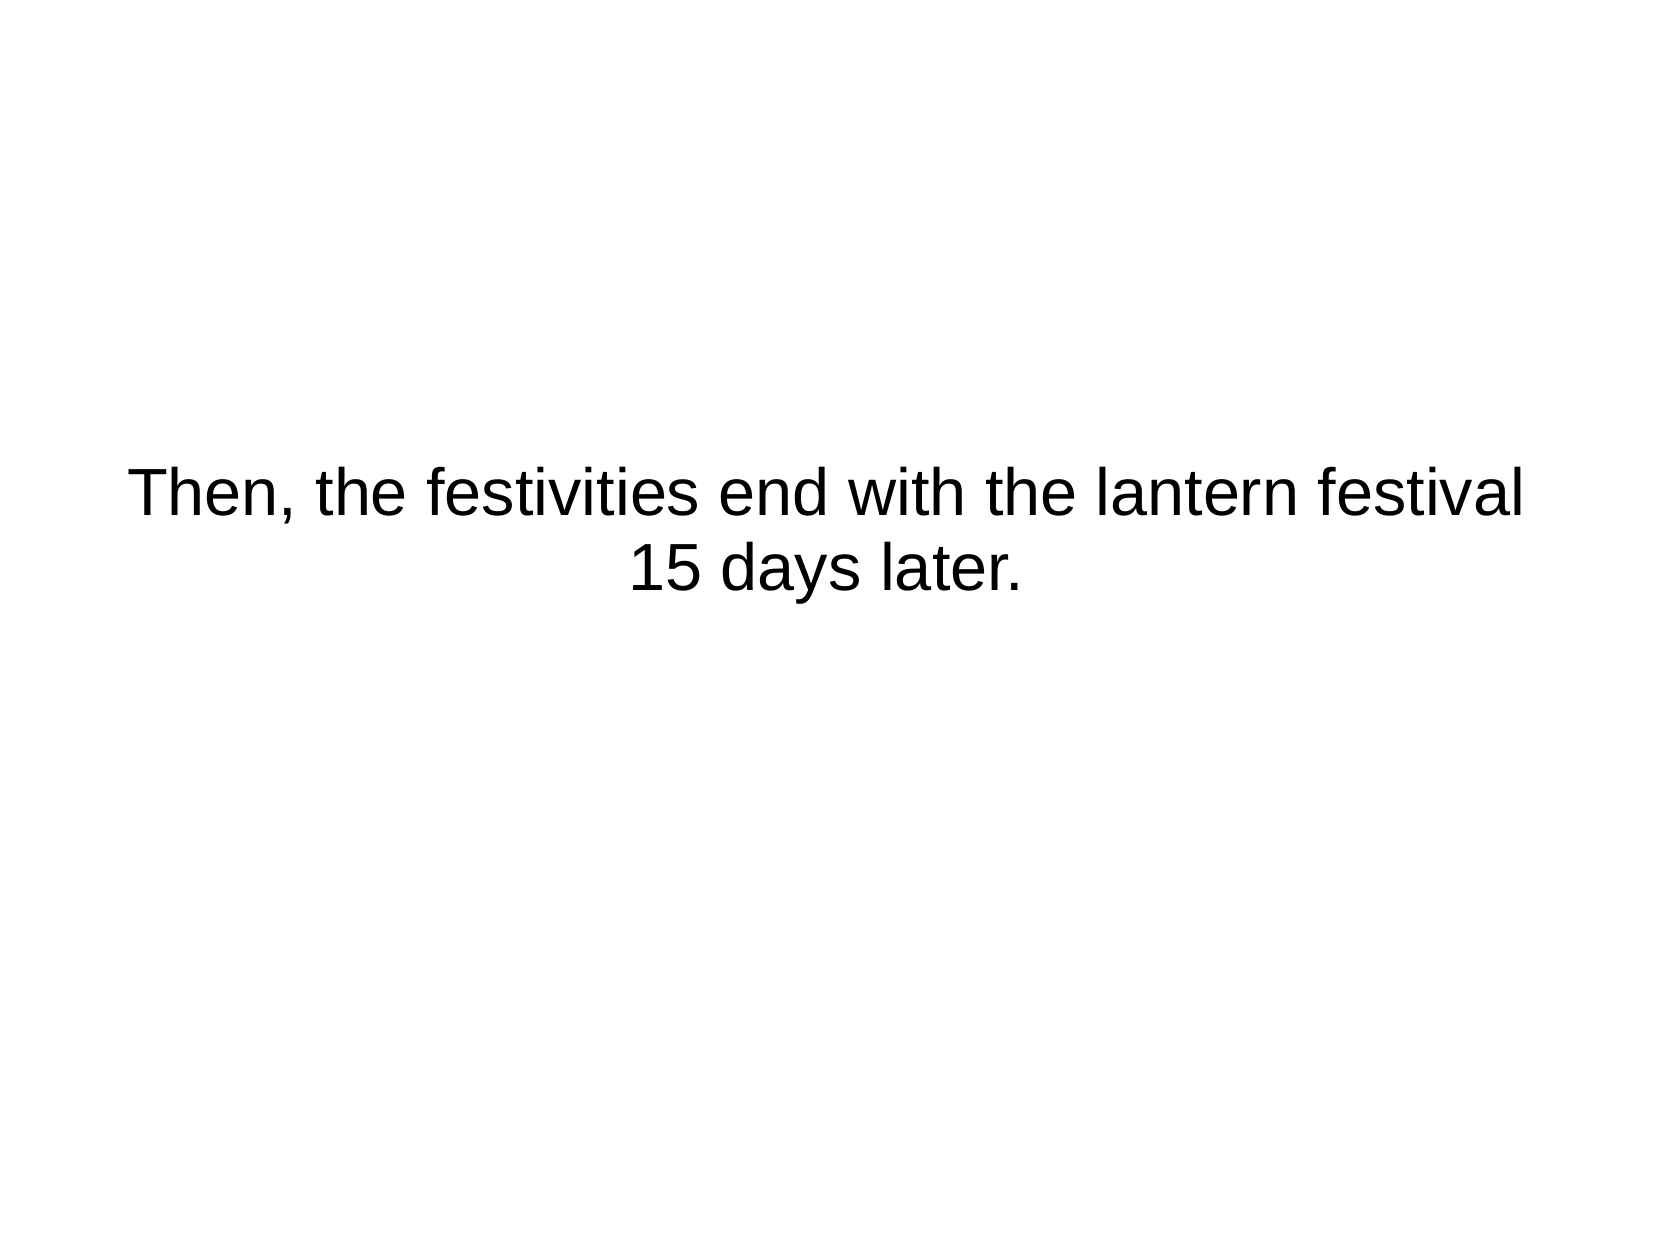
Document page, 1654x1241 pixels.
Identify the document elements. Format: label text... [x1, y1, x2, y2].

subtitle Then, the festivities end with the lantern festival 15 days later. [82, 49, 1571, 1010]
